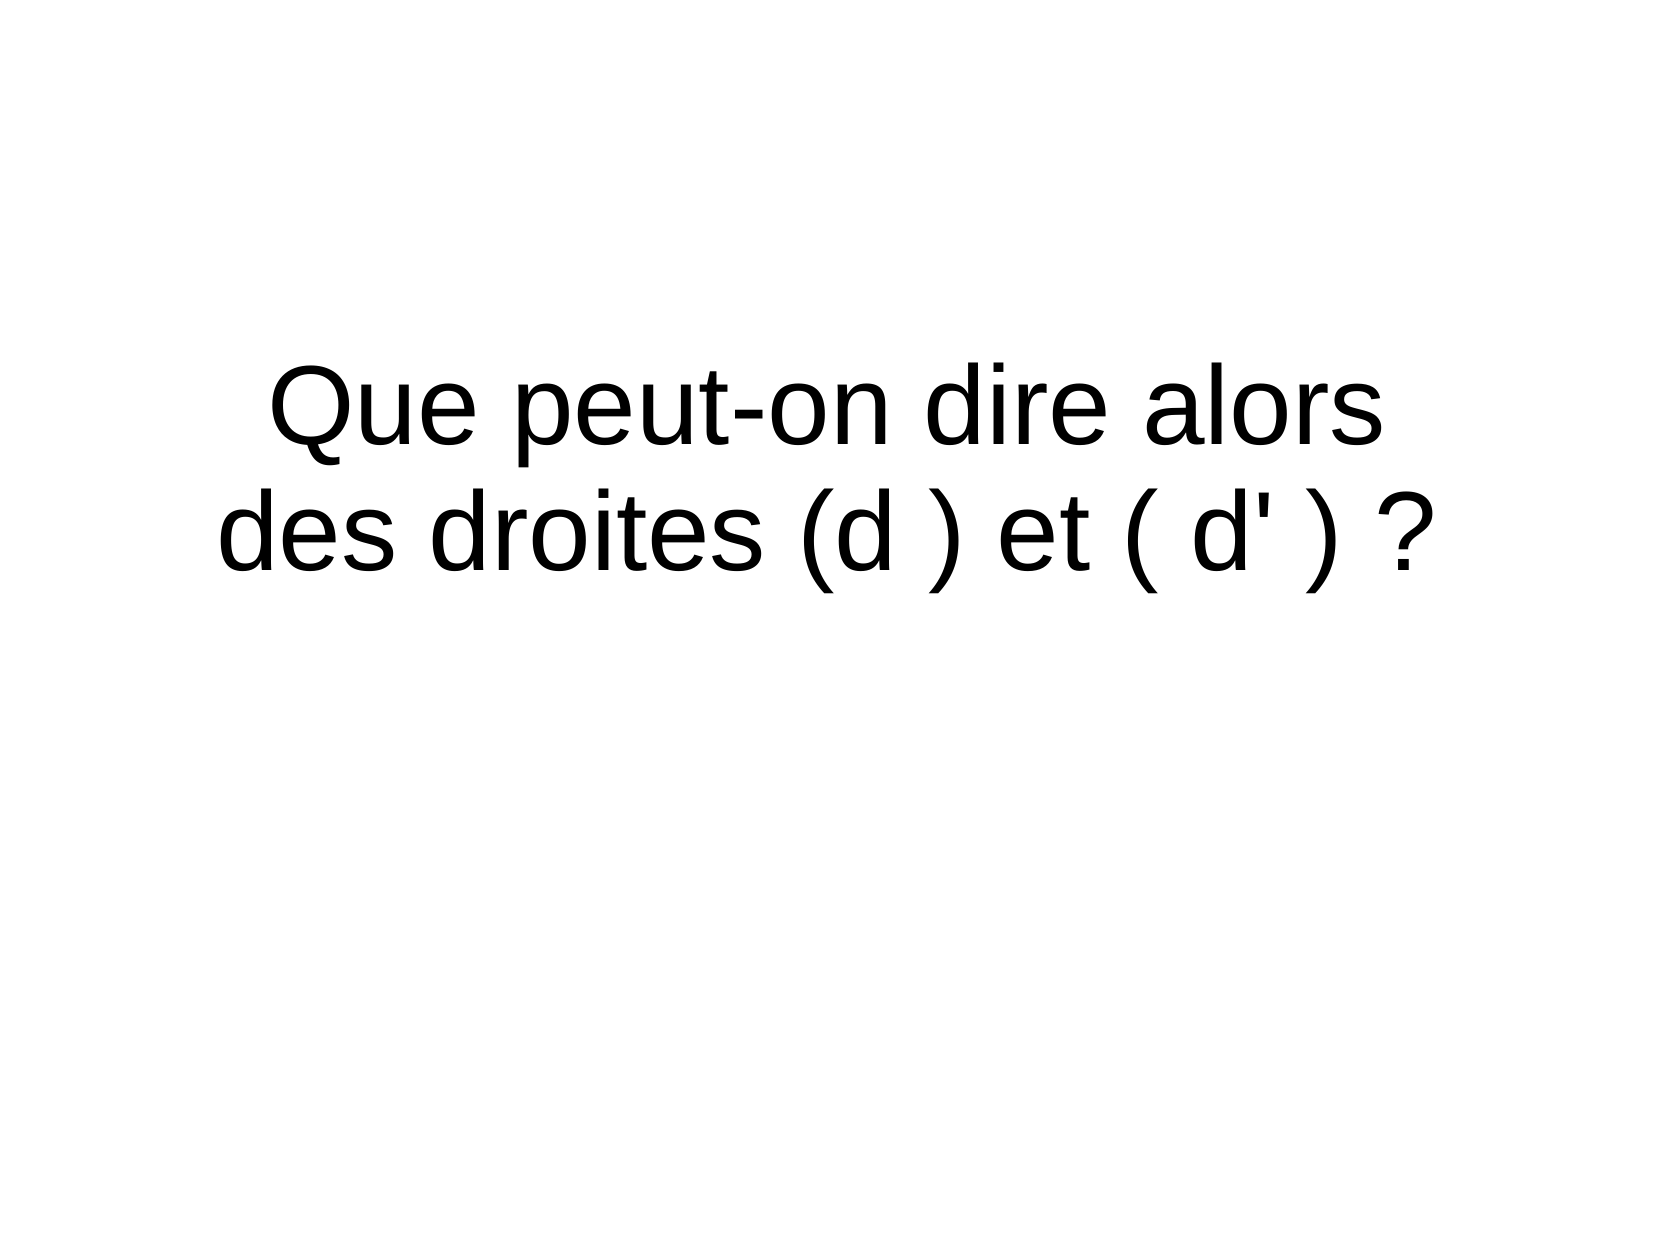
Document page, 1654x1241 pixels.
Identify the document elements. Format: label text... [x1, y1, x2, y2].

subtitle Que peut-on dire alors des droites (d ) et ( d' ) ? [82, 59, 1571, 878]
